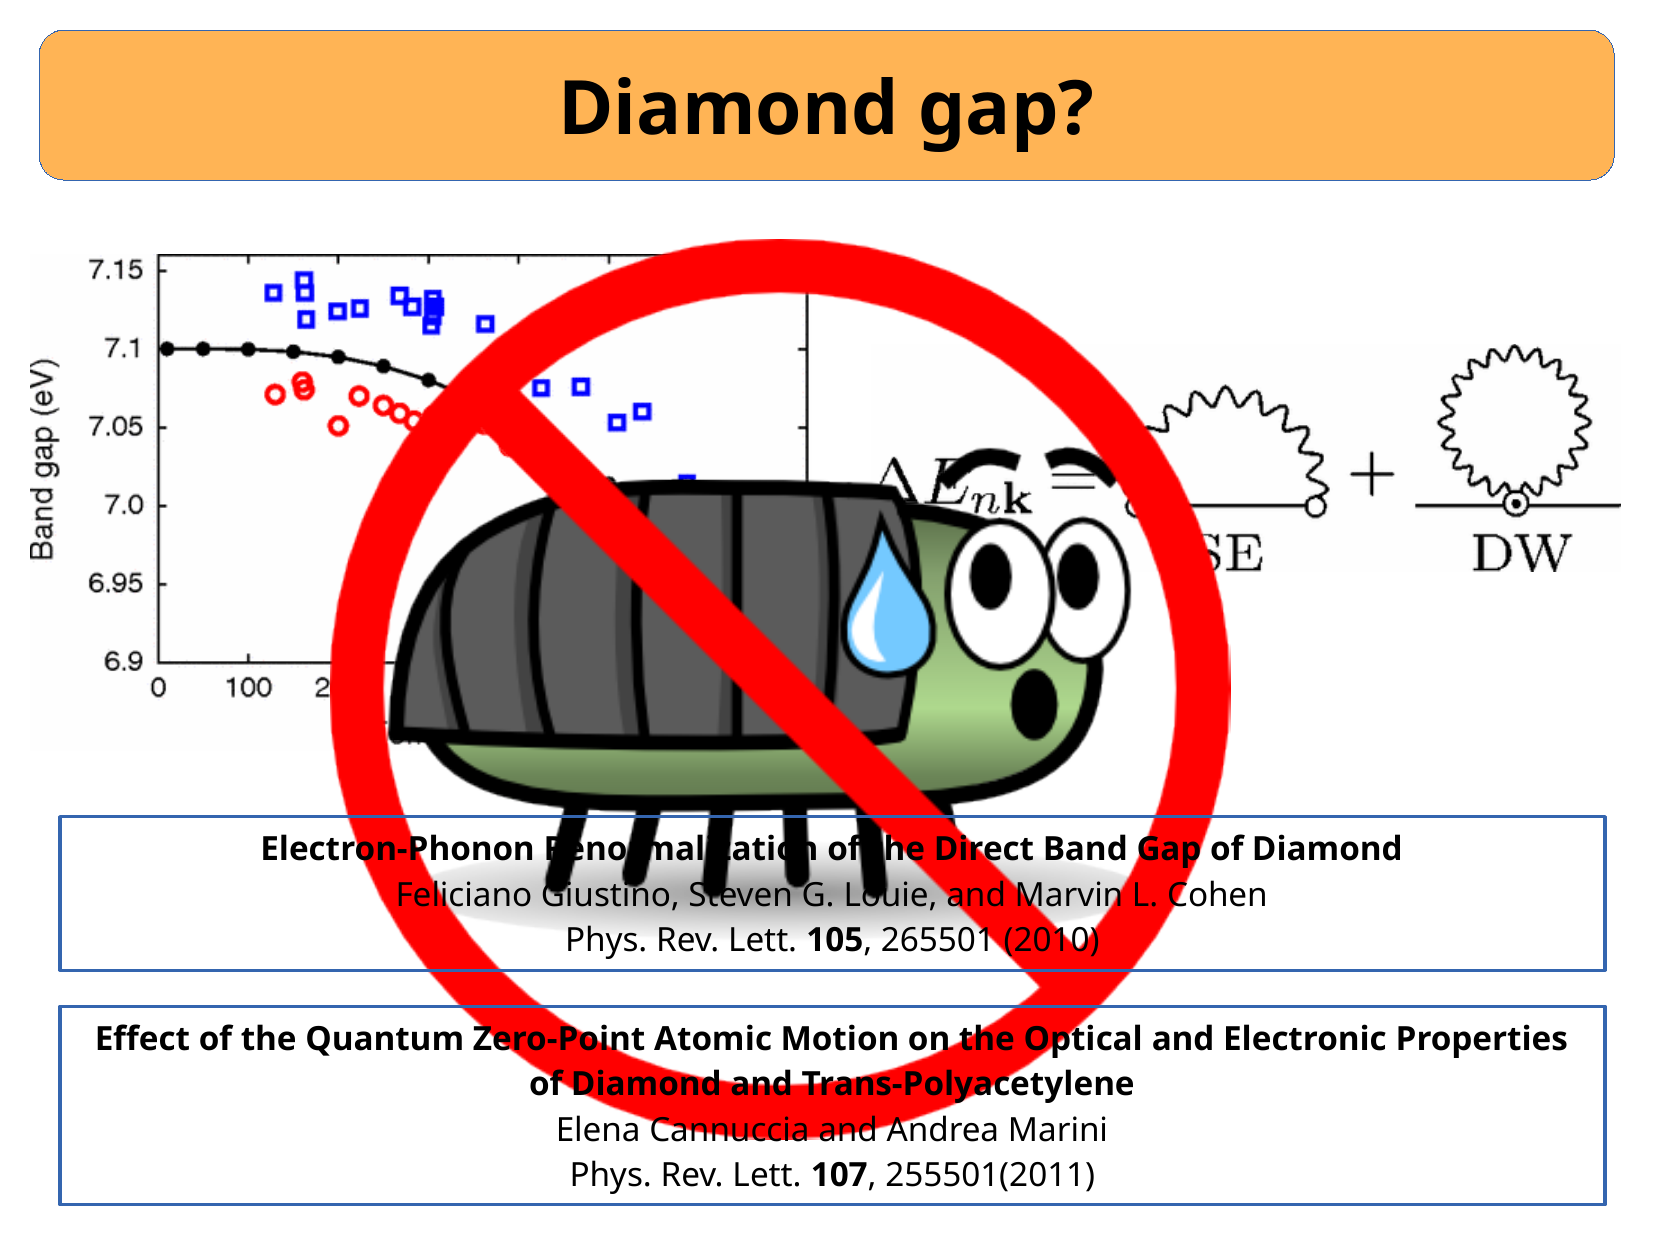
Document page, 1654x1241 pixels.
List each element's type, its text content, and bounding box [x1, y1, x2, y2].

text_box Electron-Phonon Renormalization of the Direct Band Gap of Diamond Feliciano Giustino, Steven G. Louie, and Marvin L. Cohen Phys. Rev. Lett. 105, 265501 (2010) [60, 816, 1606, 966]
picture [330, 972, 1231, 1005]
text_box Effect of the Quantum Zero-Point Atomic Motion on the Optical and Electronic Properties of Diamond and Trans-Polyacetylene Elena Cannuccia and Andrea Marini Phys. Rev. Lett. 107, 255501(2011) [60, 1006, 1606, 1186]
picture [30, 239, 1621, 815]
text_box Diamond gap? [39, 30, 1615, 181]
